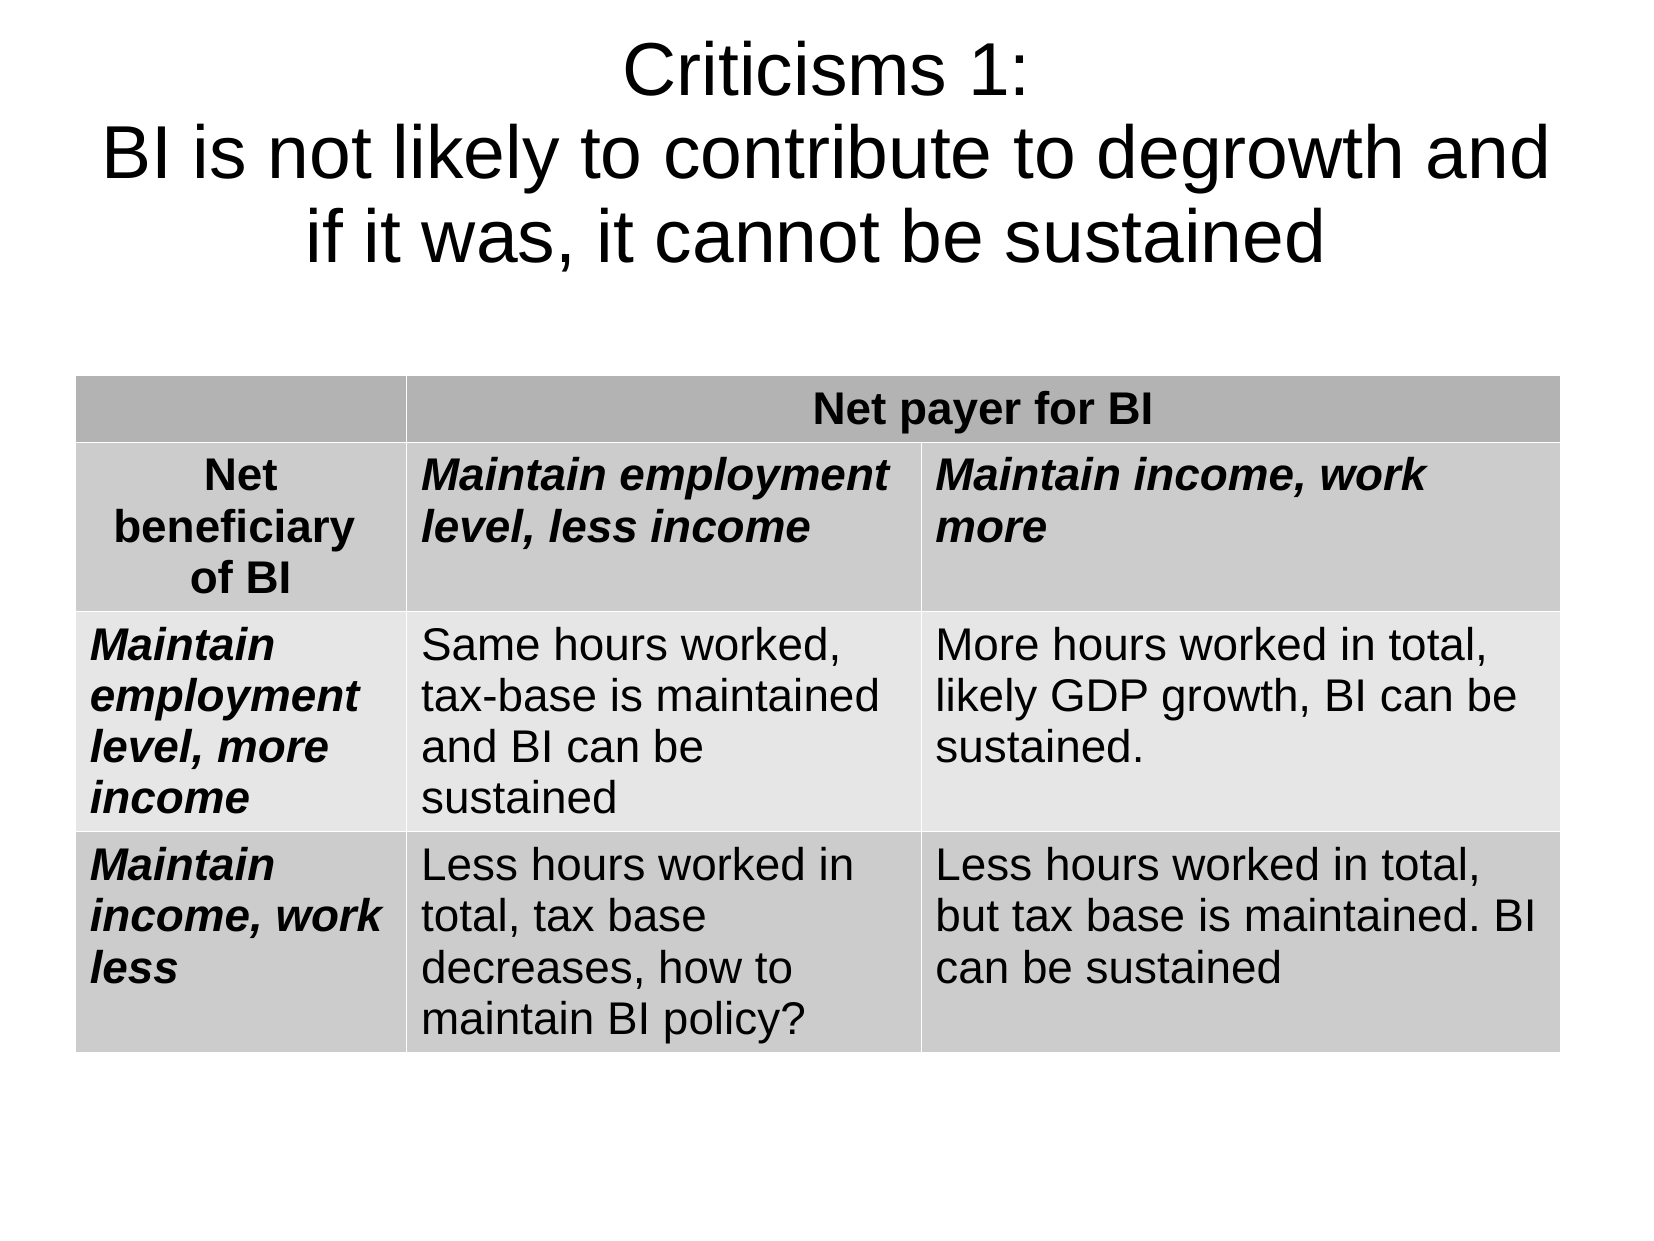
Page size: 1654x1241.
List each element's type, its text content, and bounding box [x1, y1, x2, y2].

table_header [76, 376, 406, 442]
table_cell Same hours worked, tax-base is maintained and BI can be sustained [407, 612, 921, 831]
table_header Net payer for BI [407, 376, 1560, 442]
table_cell Maintain income, work more [922, 443, 1560, 611]
title Criticisms 1: BI is not likely to contribute to degrowth and if it was, it cannot be sustained [82, 26, 1571, 279]
table_cell Maintain employment level, less income [407, 443, 921, 611]
table_cell Net beneficiary of BI [76, 443, 406, 611]
table_cell Maintain income, work less [76, 832, 406, 1052]
table_cell Maintain employment level, more income [76, 612, 406, 831]
table_cell Less hours worked in total, but tax base is maintained. BI can be sustained [922, 832, 1560, 1052]
table_cell Less hours worked in total, tax base decreases, how to maintain BI policy? [407, 832, 921, 1052]
table_cell More hours worked in total, likely GDP growth, BI can be sustained. [922, 612, 1560, 831]
